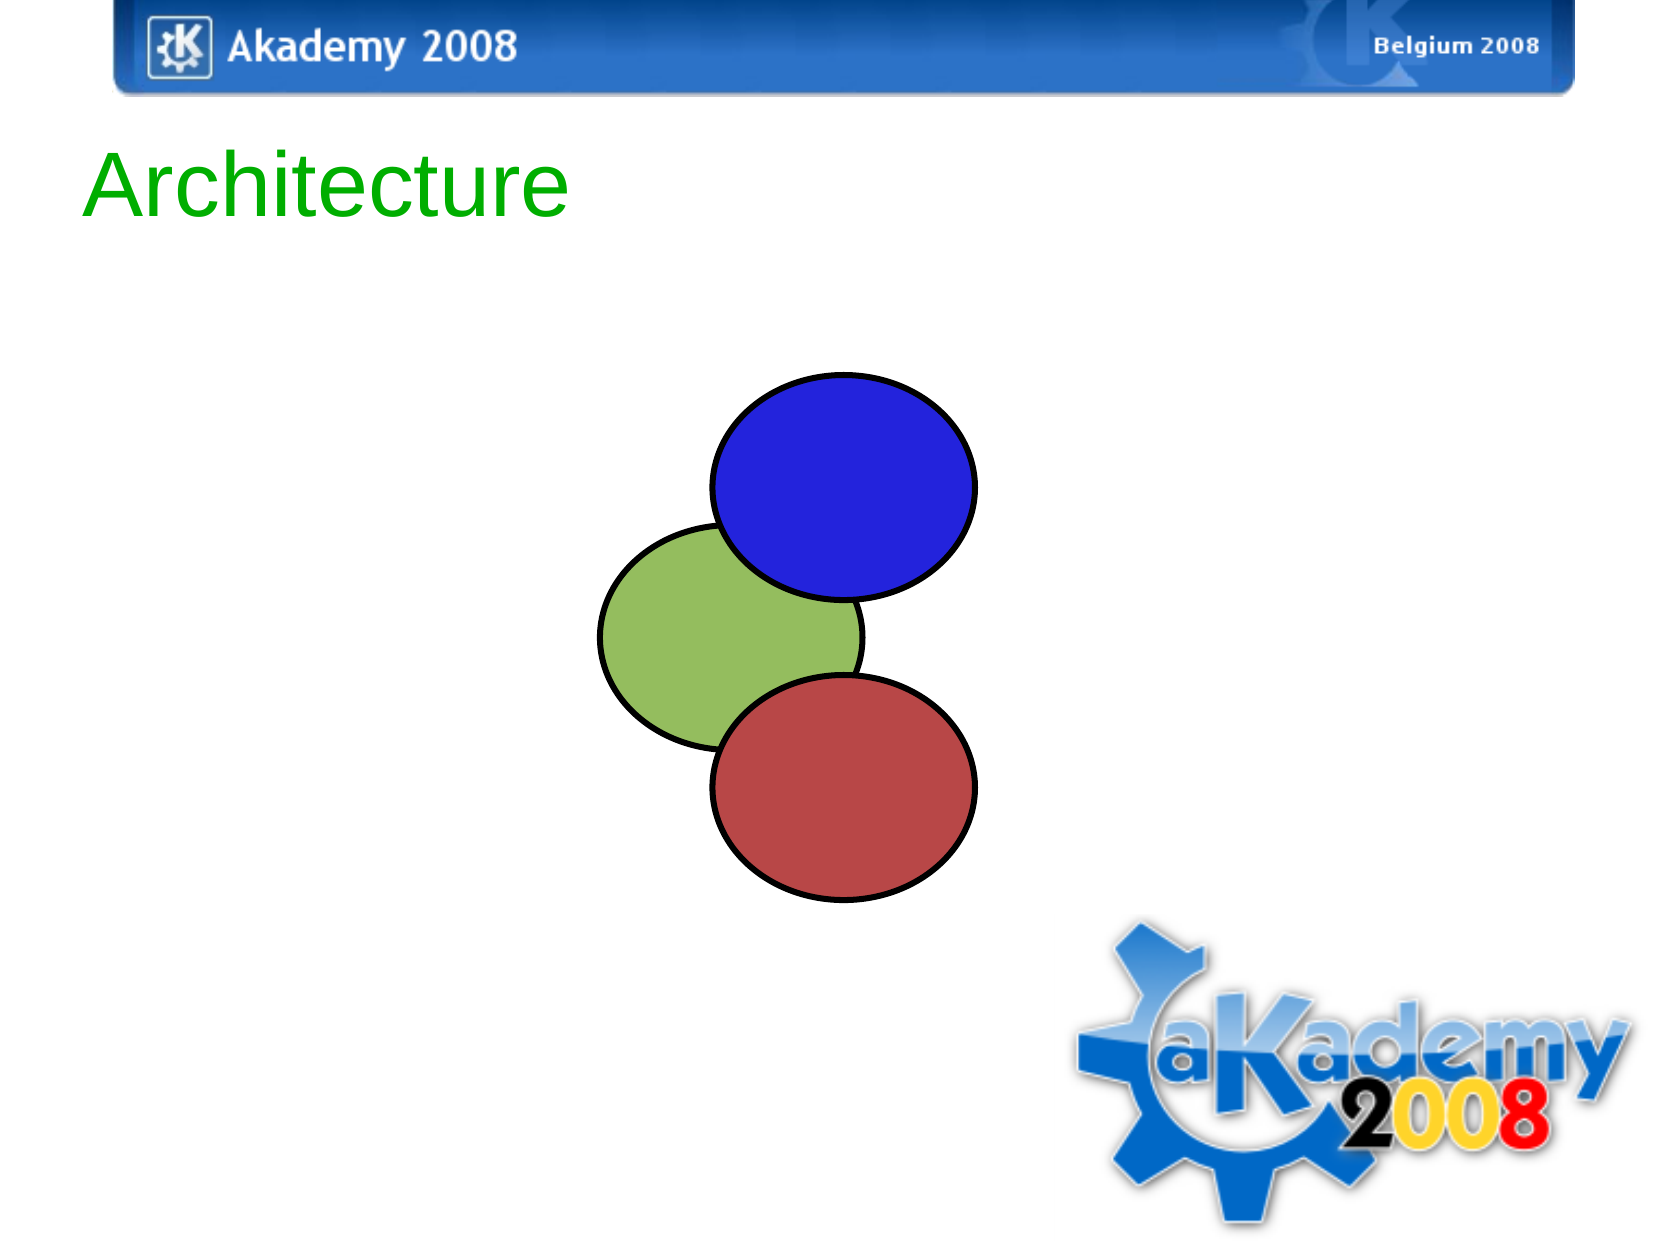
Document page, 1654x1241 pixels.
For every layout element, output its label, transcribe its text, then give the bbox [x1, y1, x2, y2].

picture [112, 0, 1575, 98]
title Architecture [82, 112, 1571, 257]
picture [1053, 914, 1654, 1241]
text_box [599, 375, 976, 901]
